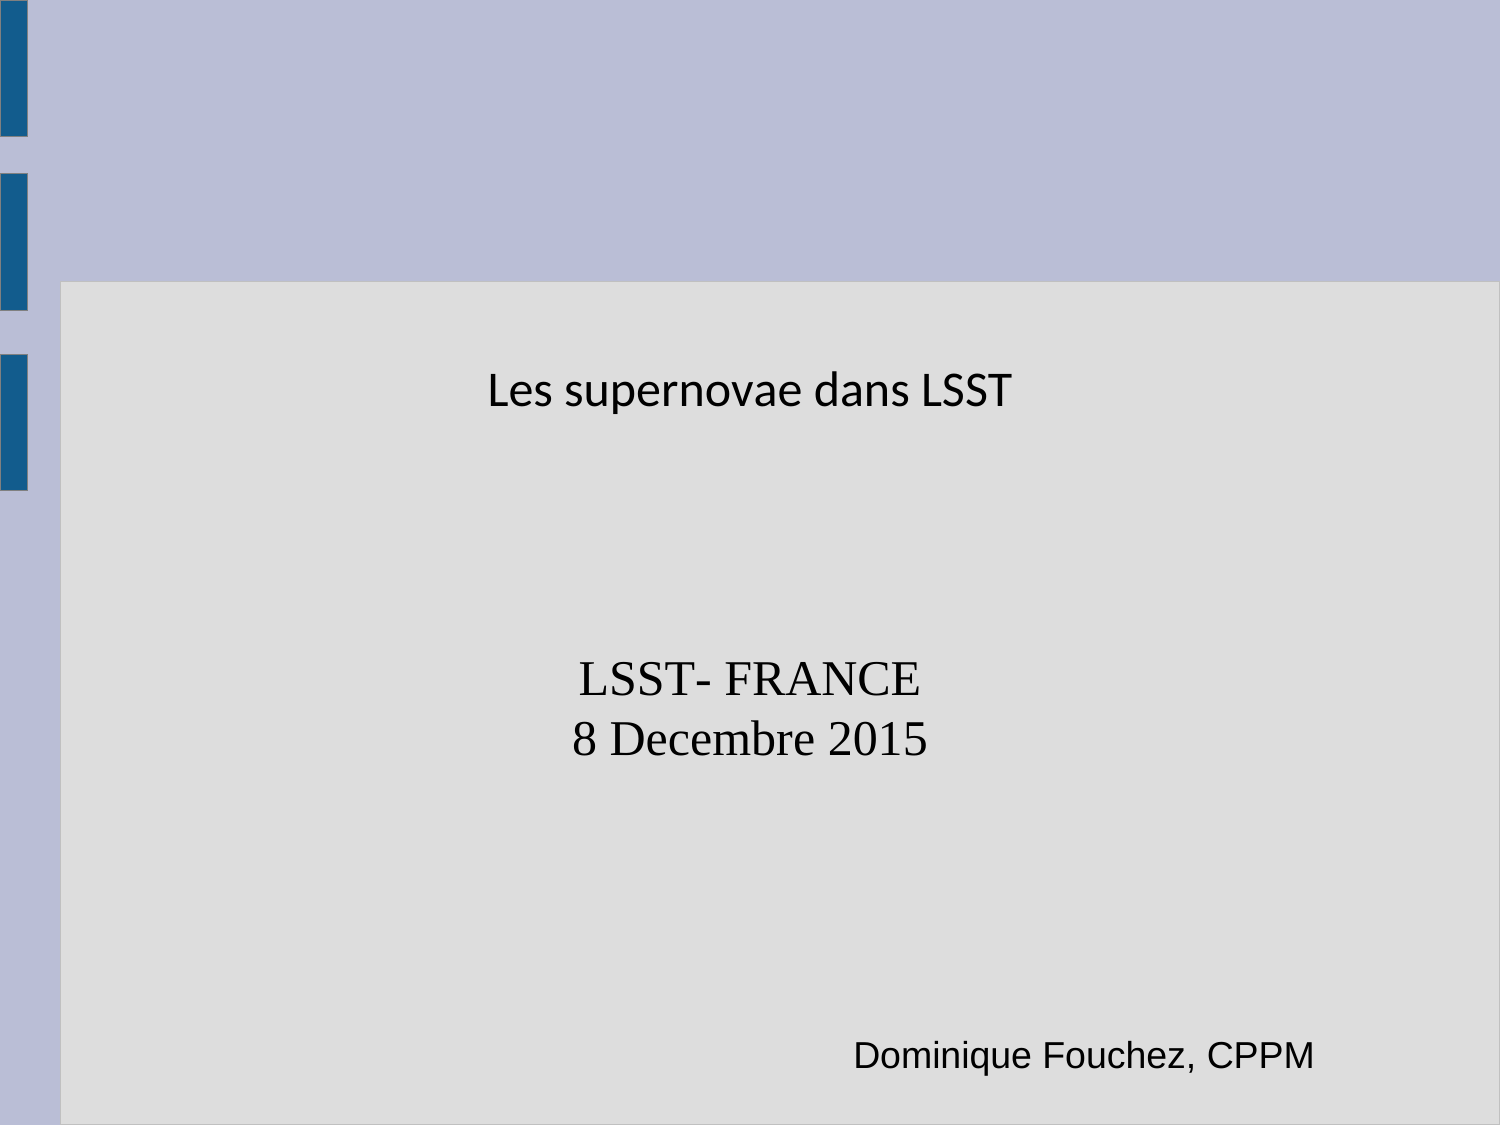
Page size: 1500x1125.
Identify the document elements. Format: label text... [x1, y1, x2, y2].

text_box Dominique Fouchez, CPPM [838, 1027, 1331, 1085]
title Les supernovae dans LSST [112, 349, 1388, 591]
subtitle LSST- FRANCE 8 Decembre 2015 [225, 637, 1275, 925]
